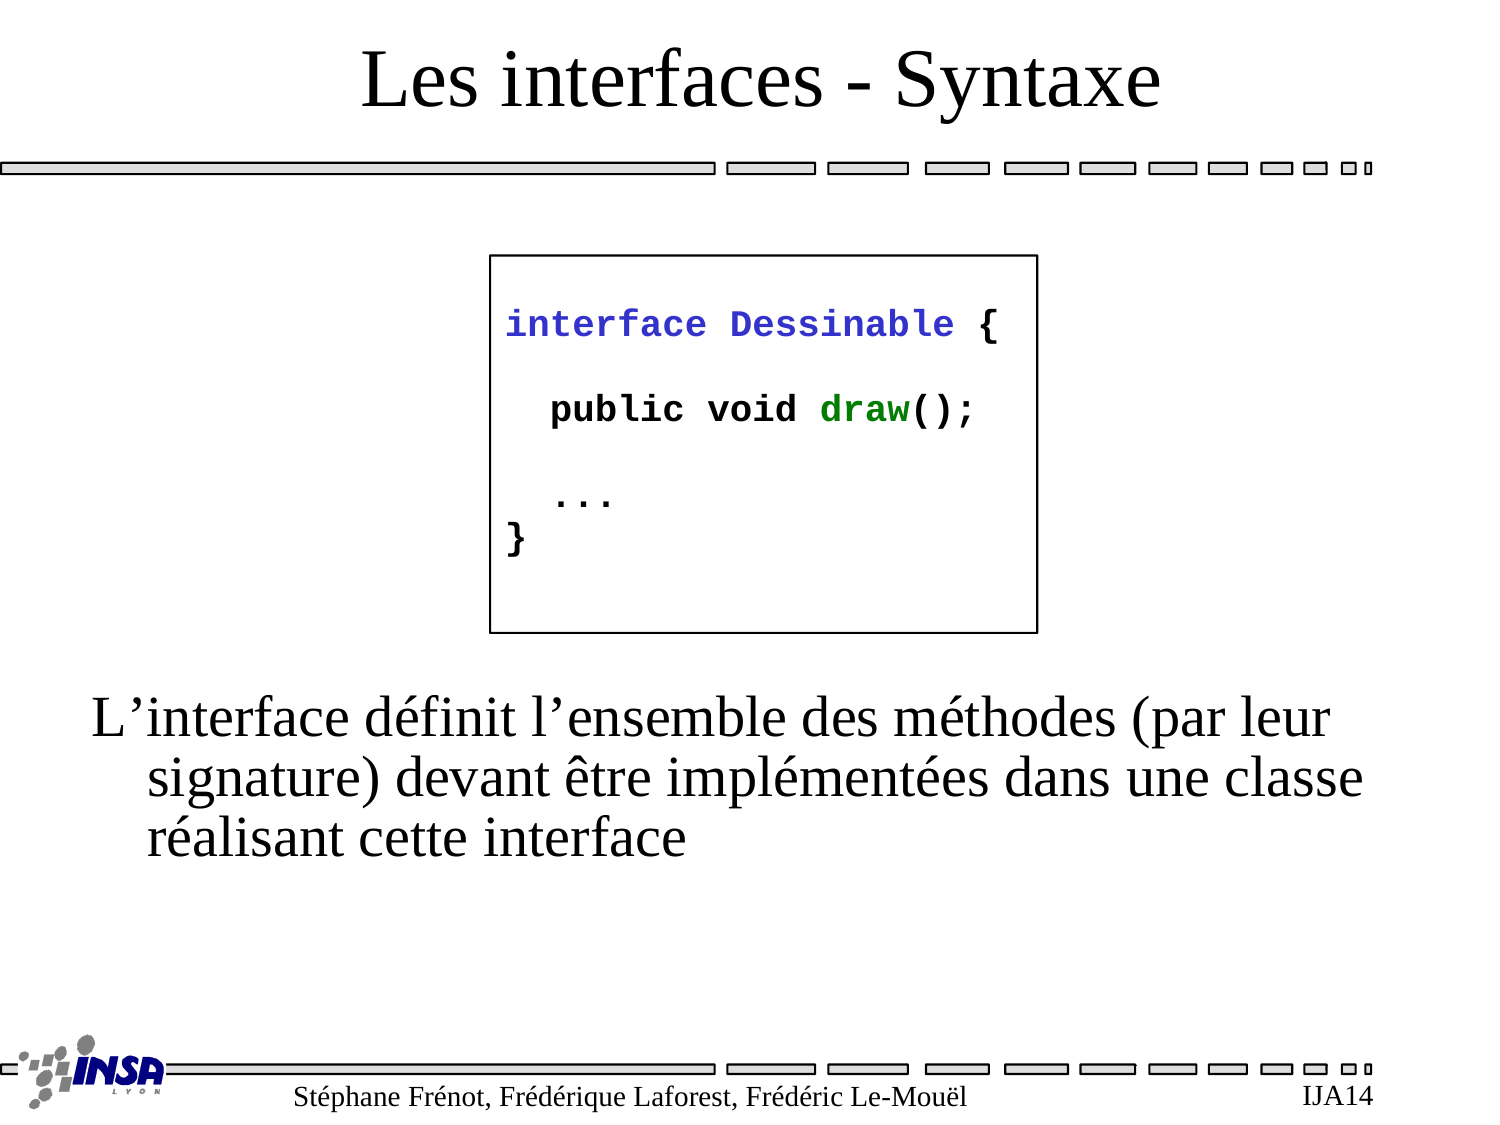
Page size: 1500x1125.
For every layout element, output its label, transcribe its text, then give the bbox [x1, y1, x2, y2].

list L’interface définit l’ensemble des méthodes (par leur signature) devant être implémentées dans une classe réalisant cette interface [76, 680, 1427, 958]
title Les interfaces - Syntaxe [125, 0, 1400, 162]
text_box interface Dessinable { public void draw(); ... } [490, 255, 1038, 612]
